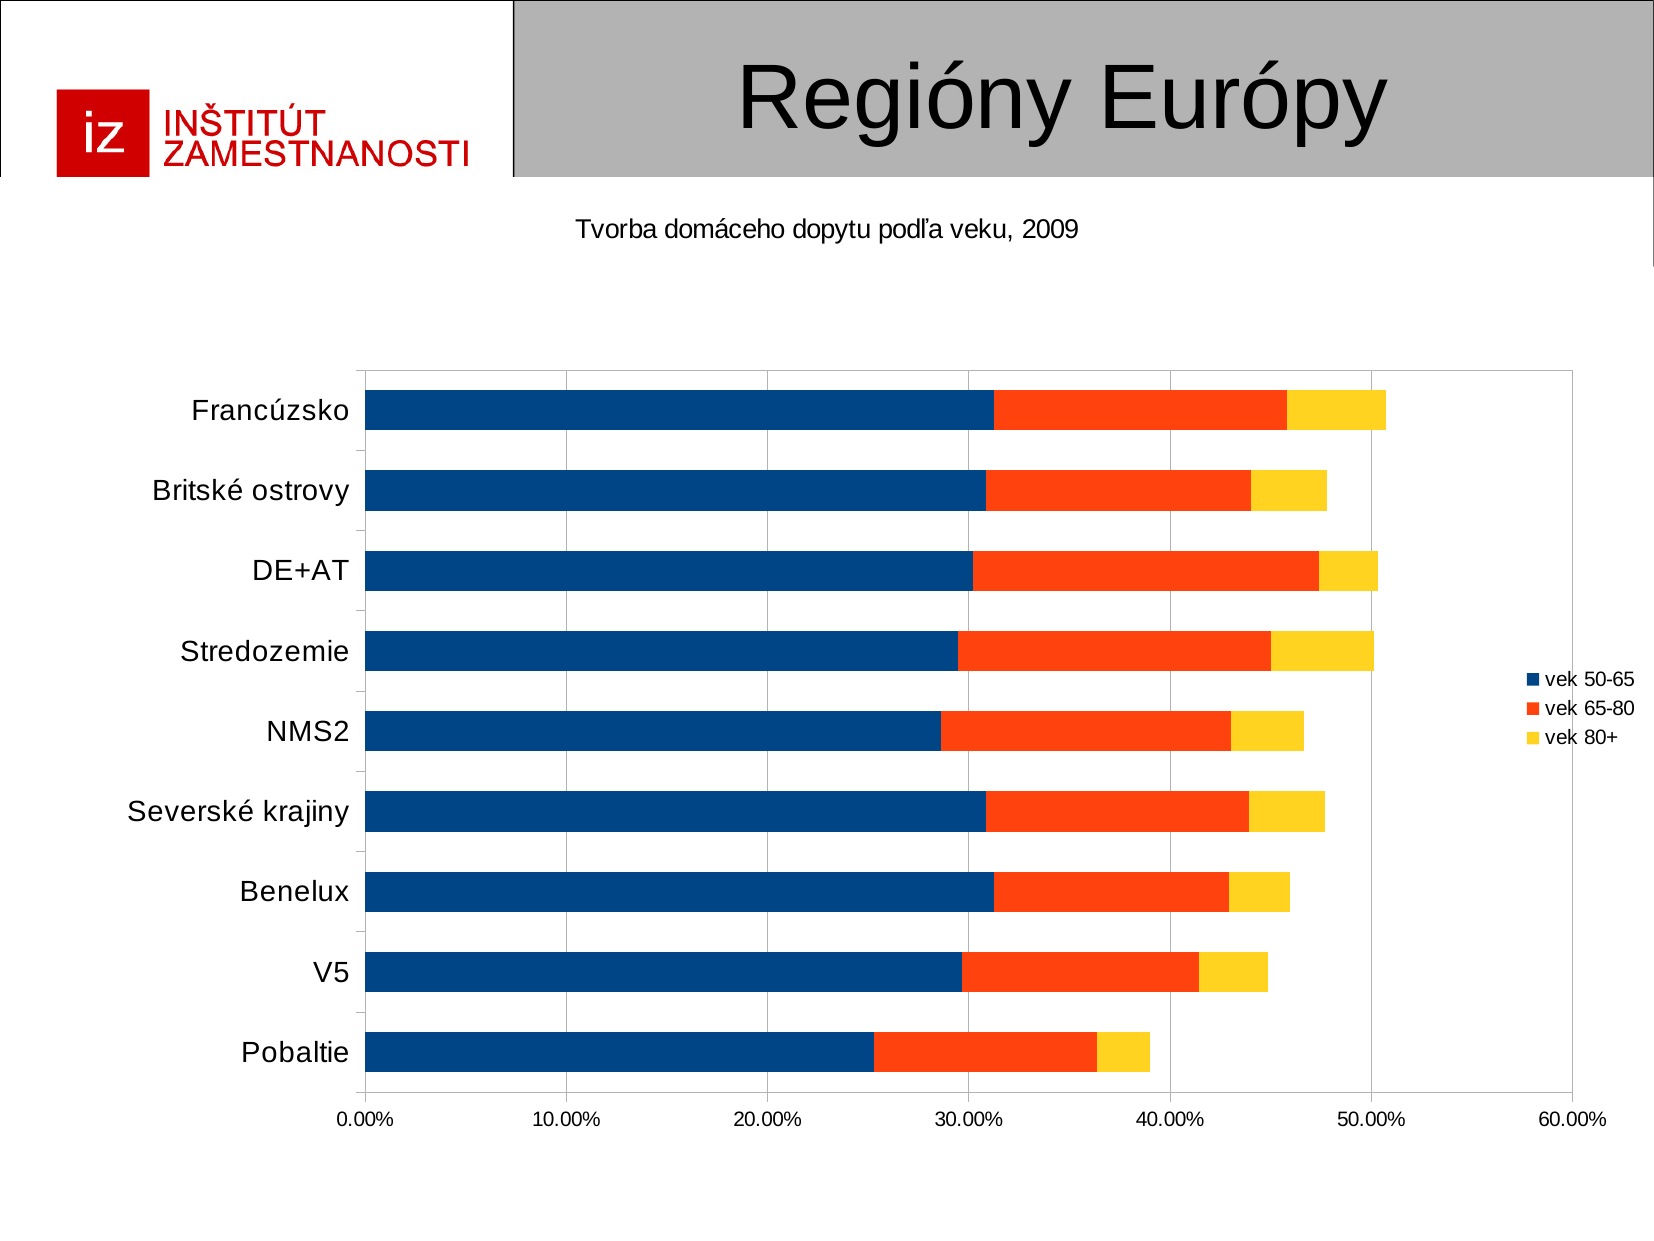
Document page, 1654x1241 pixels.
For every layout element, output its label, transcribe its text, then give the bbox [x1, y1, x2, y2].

picture [5, 8, 512, 177]
chart [0, 177, 1654, 1241]
title Regióny Európy [561, 0, 1565, 177]
